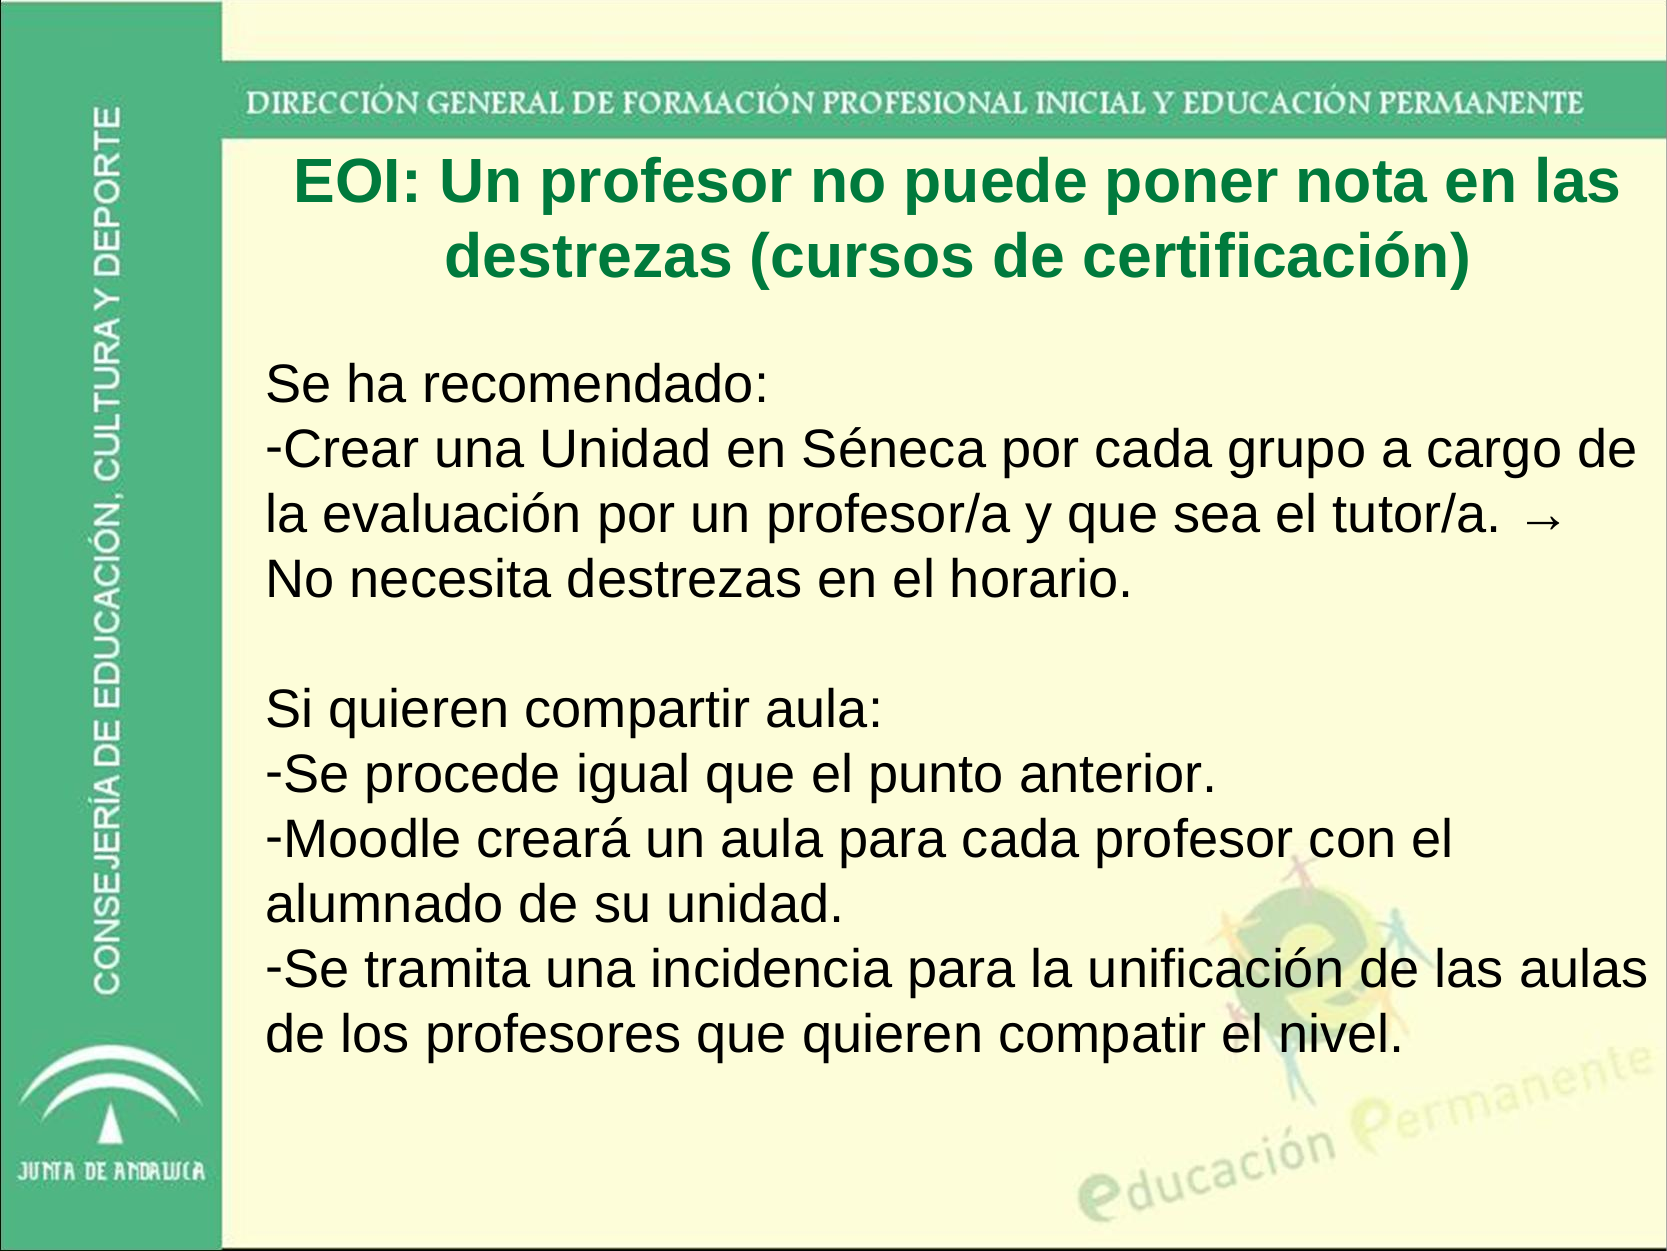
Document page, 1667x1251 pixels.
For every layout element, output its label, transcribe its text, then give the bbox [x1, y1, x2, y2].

picture [0, 0, 1667, 1251]
list Se ha recomendado: Crear una Unidad en Séneca por cada grupo a cargo de la evaluación por un profesor/a y que sea el tutor/a. → No necesita destrezas en el horario. Si quieren compartir aula: Se procede igual que el punto anterior. Moodle creará un aula para cada profesor con el alumnado de su unidad. Se tramita una incidencia para la unificación de las aulas de los profesores que quieren compatir el nivel. [250, 332, 1667, 1251]
title EOI: Un profesor no puede poner nota en las destrezas (cursos de certificación) [250, 97, 1667, 332]
